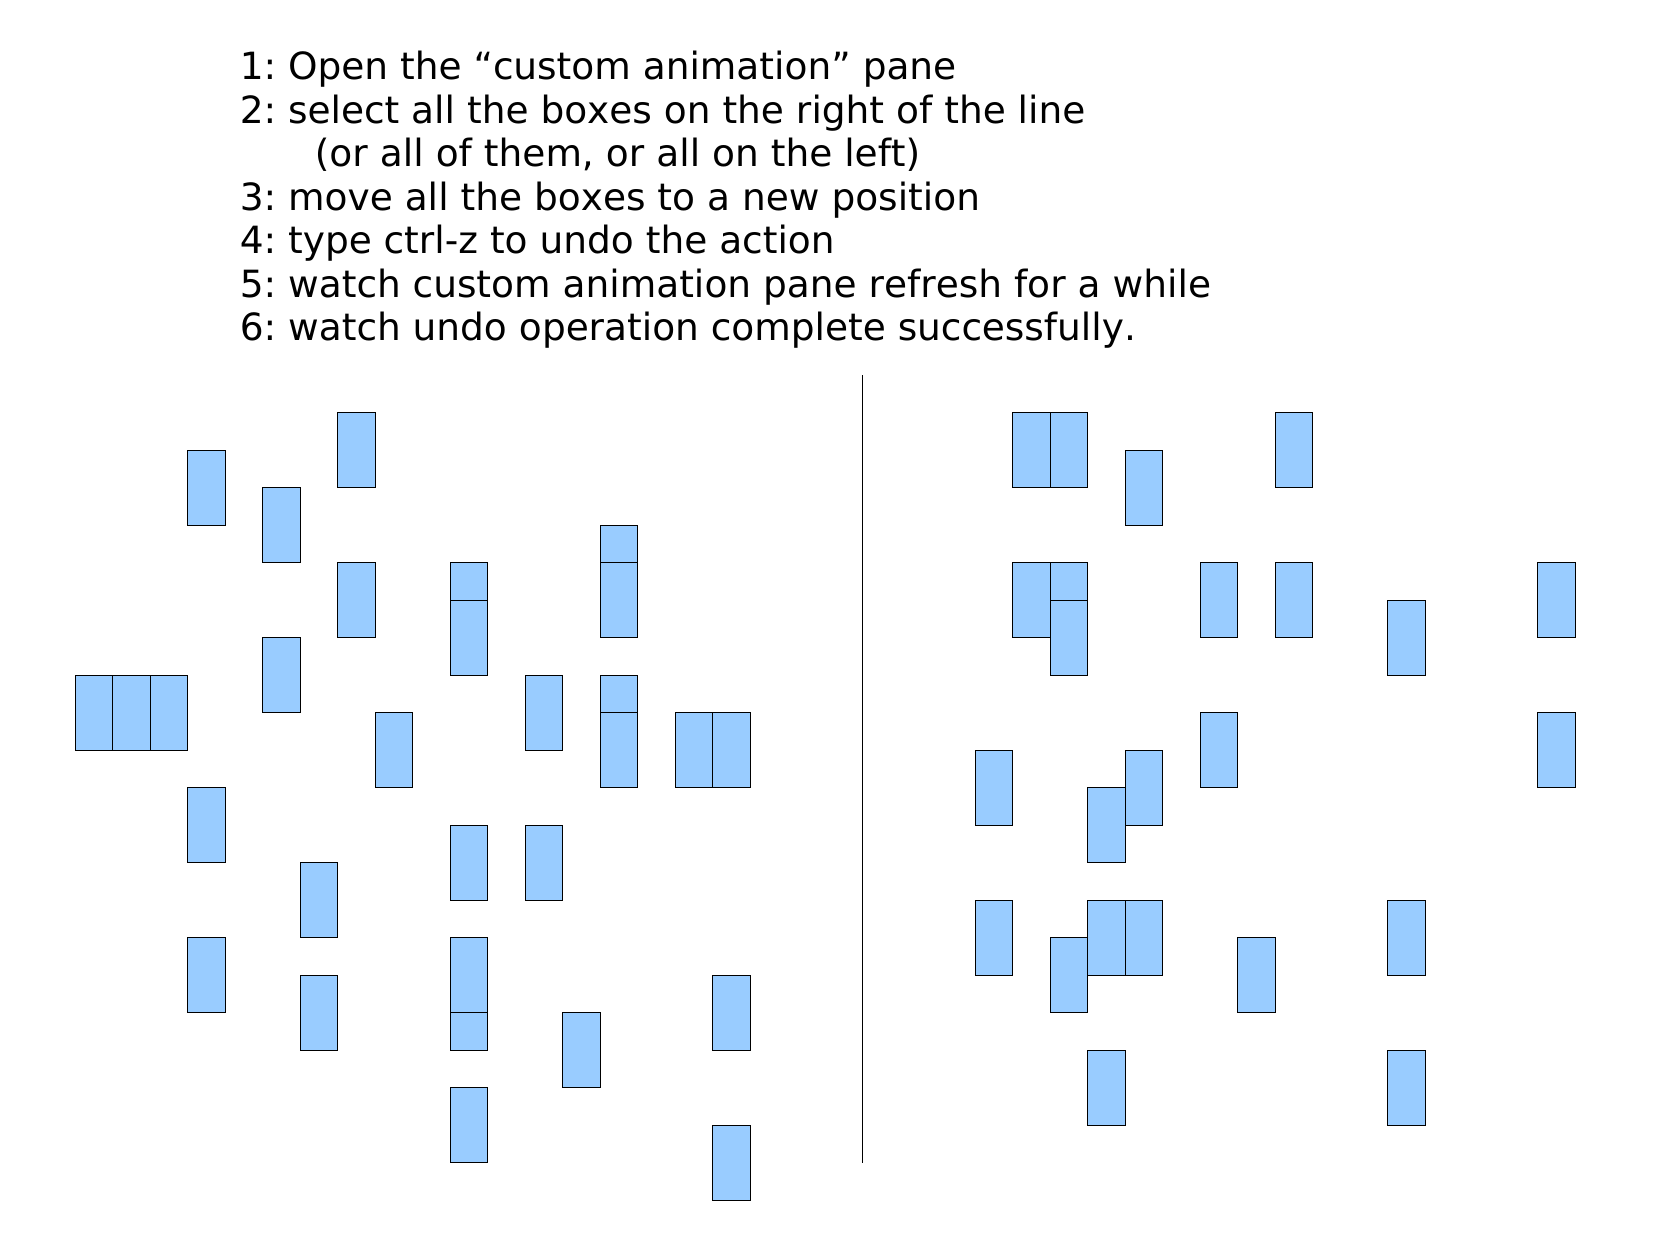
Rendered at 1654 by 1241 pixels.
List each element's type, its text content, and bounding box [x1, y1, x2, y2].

text_box [75, 675, 188, 751]
text_box [975, 900, 1013, 976]
text_box [337, 562, 376, 638]
text_box [1050, 900, 1163, 1013]
text_box [262, 637, 301, 713]
text_box [1275, 562, 1313, 638]
text_box [1087, 750, 1163, 863]
text_box [562, 1012, 601, 1088]
text_box [1012, 412, 1088, 488]
text_box [187, 937, 226, 1013]
text_box [1200, 712, 1238, 788]
text_box [712, 1125, 751, 1201]
text_box [1537, 562, 1576, 638]
text_box [187, 450, 226, 526]
text_box [1237, 937, 1276, 1013]
text_box [1387, 1050, 1426, 1126]
text_box [975, 750, 1013, 826]
text_box [1275, 412, 1313, 488]
text_box [300, 862, 338, 938]
text_box [675, 712, 751, 788]
text_box [1087, 1050, 1126, 1126]
text_box [1387, 600, 1426, 676]
text_box [600, 525, 638, 638]
text_box [187, 787, 226, 863]
text_box [712, 975, 751, 1051]
text_box [450, 825, 488, 901]
text_box [525, 825, 563, 901]
text_box [300, 975, 338, 1051]
text_box [262, 487, 301, 563]
text_box [1387, 900, 1426, 976]
text_box [600, 675, 638, 788]
text_box [375, 712, 413, 788]
text_box [337, 412, 376, 488]
text_box [1537, 712, 1576, 788]
text_box 1: Open the “custom animation” pane 2: select all the boxes on the right of the line (or all of them, or all on the left) 3: move all the boxes to a new position 4: type ctrl-z to undo the action 5: watch custom animation pane refresh for a while 6: watch undo operation complete successfully. [225, 37, 1206, 357]
text_box [450, 1087, 488, 1163]
text_box [1125, 450, 1163, 526]
text_box [450, 937, 488, 1051]
text_box [1012, 562, 1088, 676]
text_box [1200, 562, 1238, 638]
text_box [525, 675, 563, 751]
text_box [450, 562, 488, 676]
